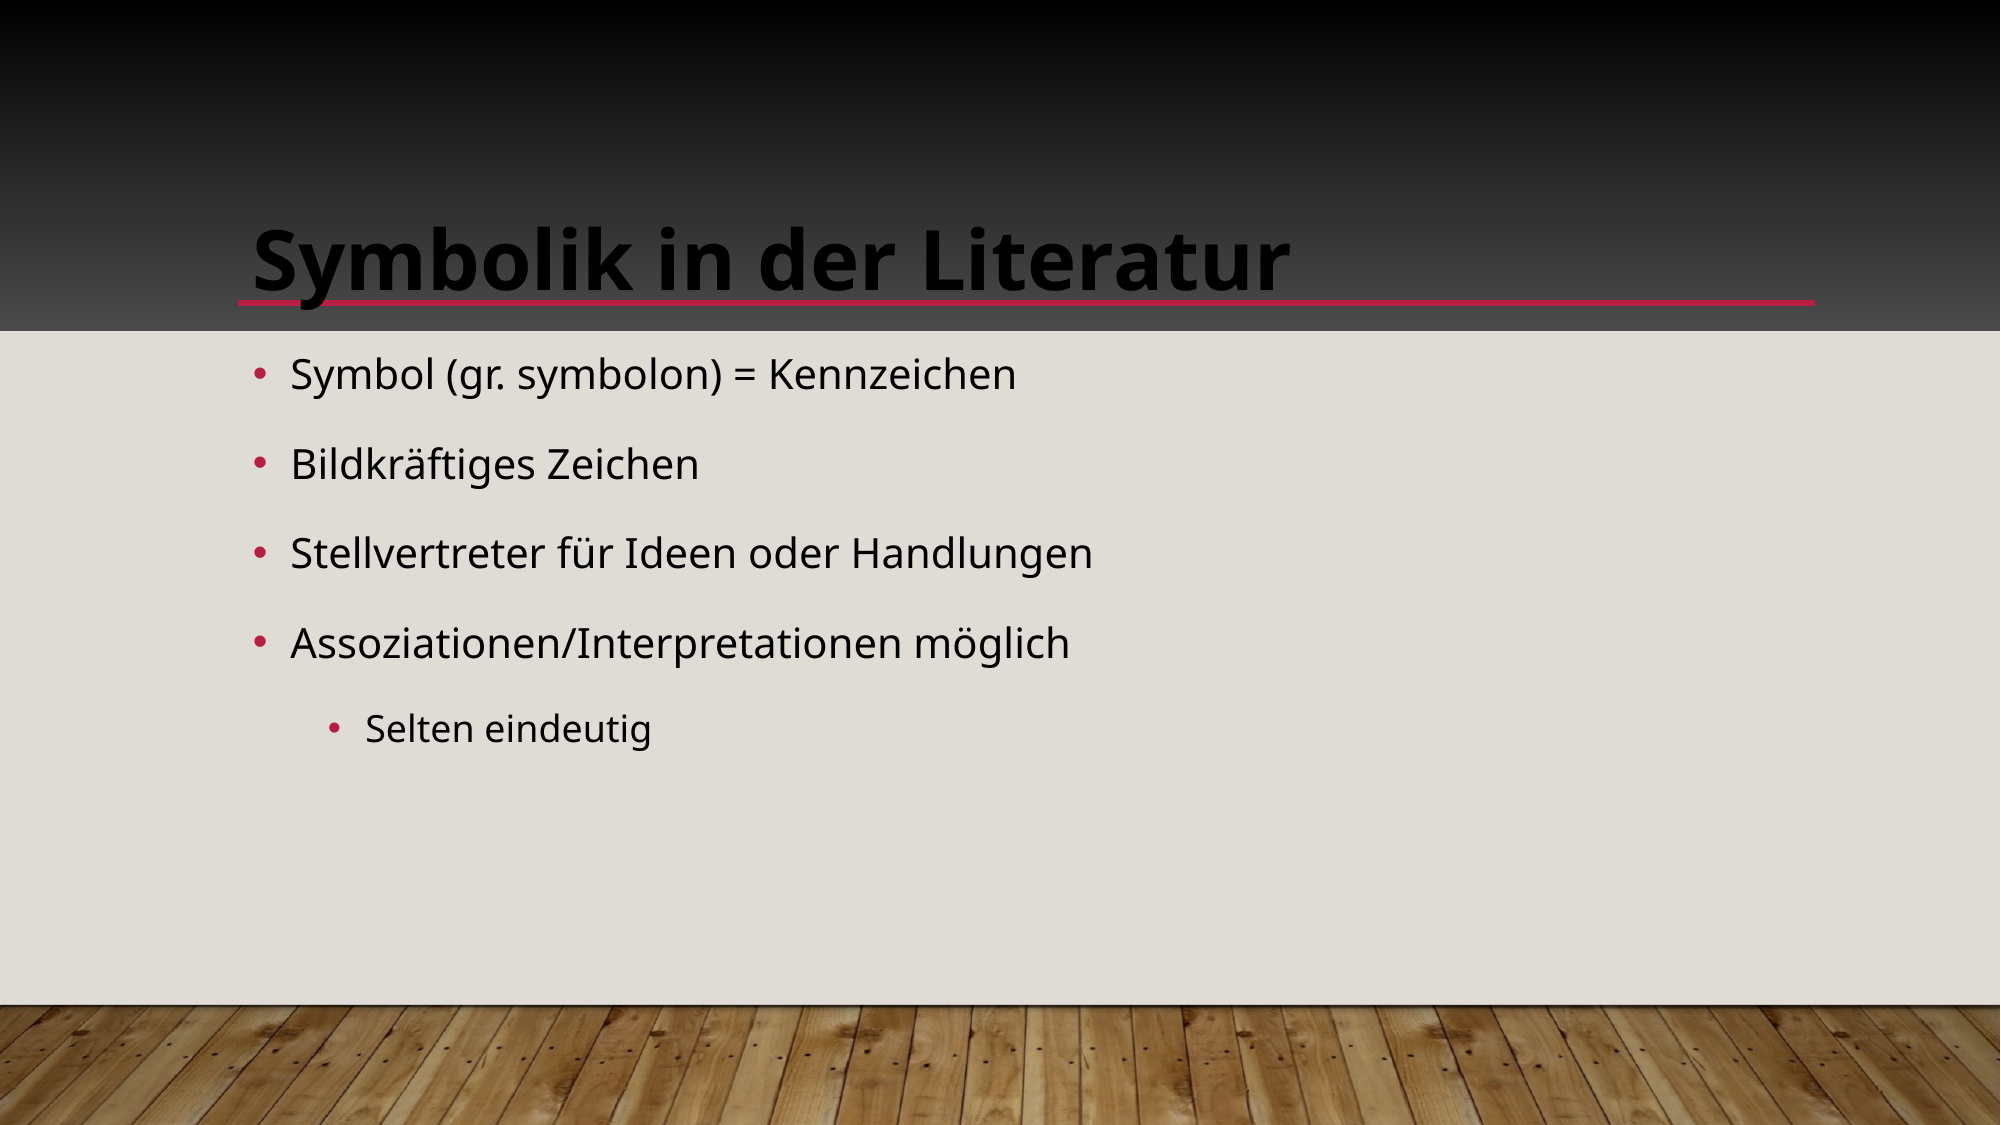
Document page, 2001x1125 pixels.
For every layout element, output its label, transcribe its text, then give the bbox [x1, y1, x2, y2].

picture [0, 1005, 2000, 1125]
list Symbol (gr. symbolon) = Kennzeichen Bildkräftiges Zeichen Stellvertreter für Ideen oder Handlungen Assoziationen/Interpretationen möglich Selten eindeutig [238, 330, 1814, 897]
title Symbolik in der Literatur [238, 210, 1814, 330]
